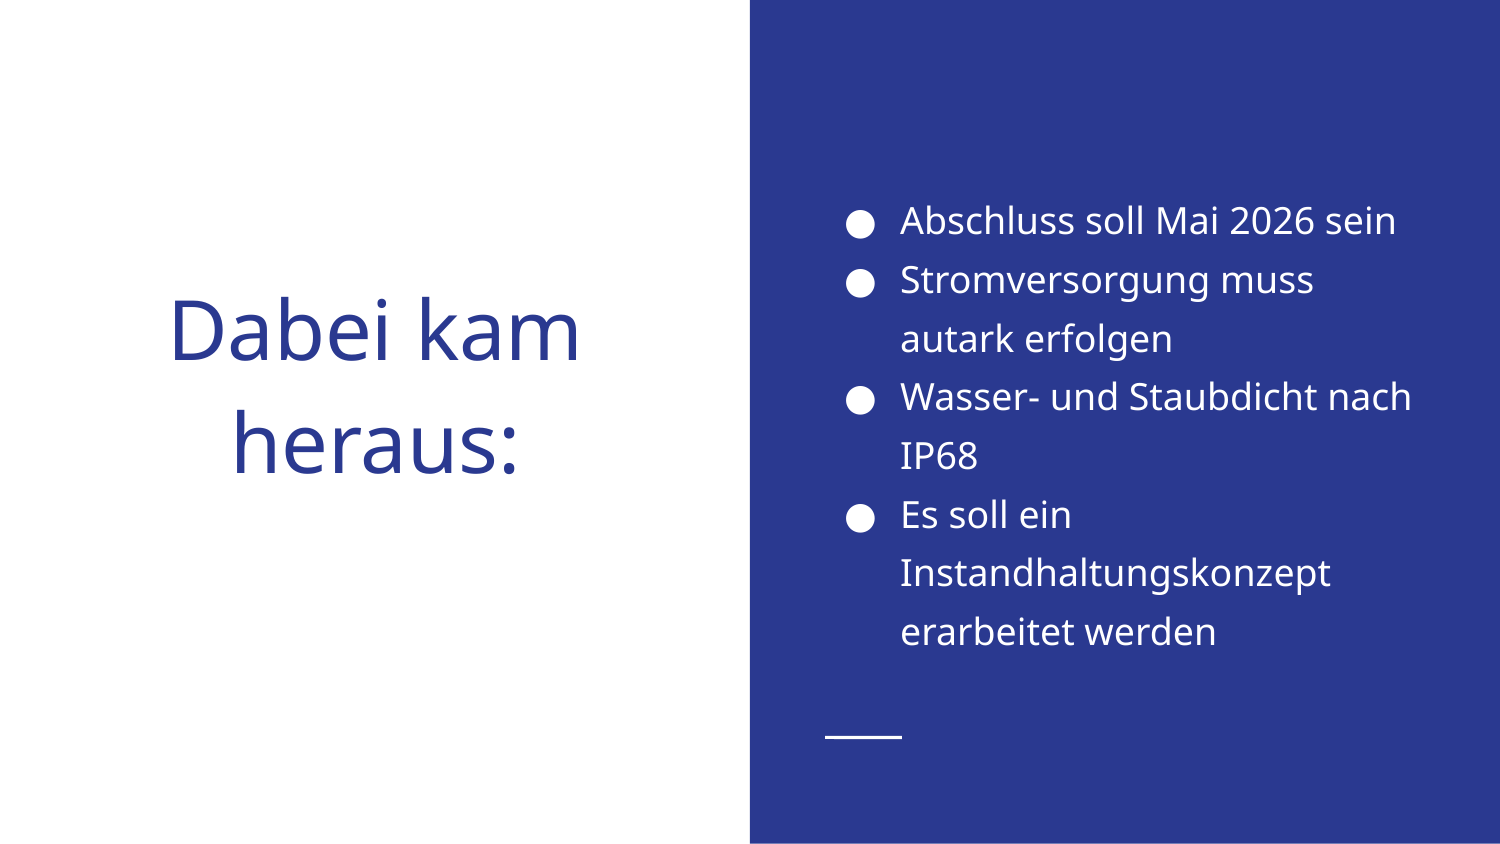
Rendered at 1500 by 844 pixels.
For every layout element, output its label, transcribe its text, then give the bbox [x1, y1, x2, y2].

list Abschluss soll Mai 2026 sein Stromversorgung muss autark erfolgen Wasser- und Staubdicht nach IP68 Es soll ein Instandhaltungskonzept erarbeitet werden [810, 118, 1440, 725]
title Dabei kam heraus: [43, 256, 708, 513]
